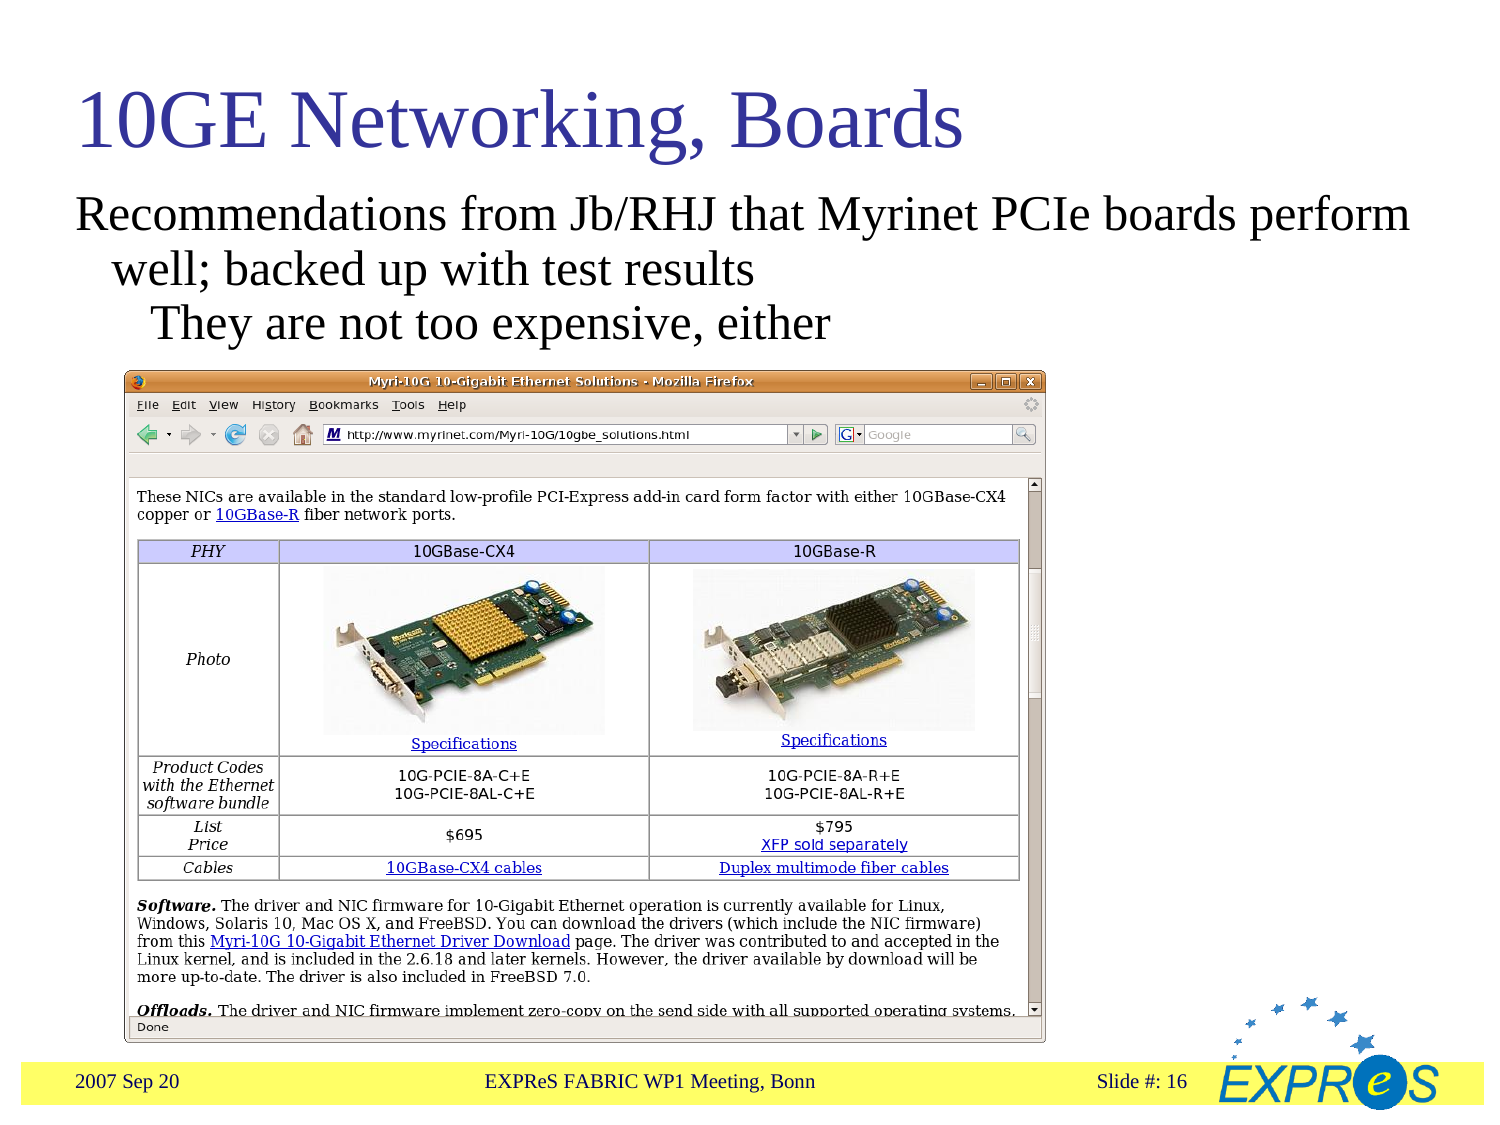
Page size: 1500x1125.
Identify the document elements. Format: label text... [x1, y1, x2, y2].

title 10GE Networking, Boards [75, 70, 1425, 172]
list Recommendations from Jb/RHJ that Myrinet PCIe boards perform well; backed up with test results They are not too expensive, either [75, 187, 1425, 1038]
picture [21, 370, 1500, 1113]
